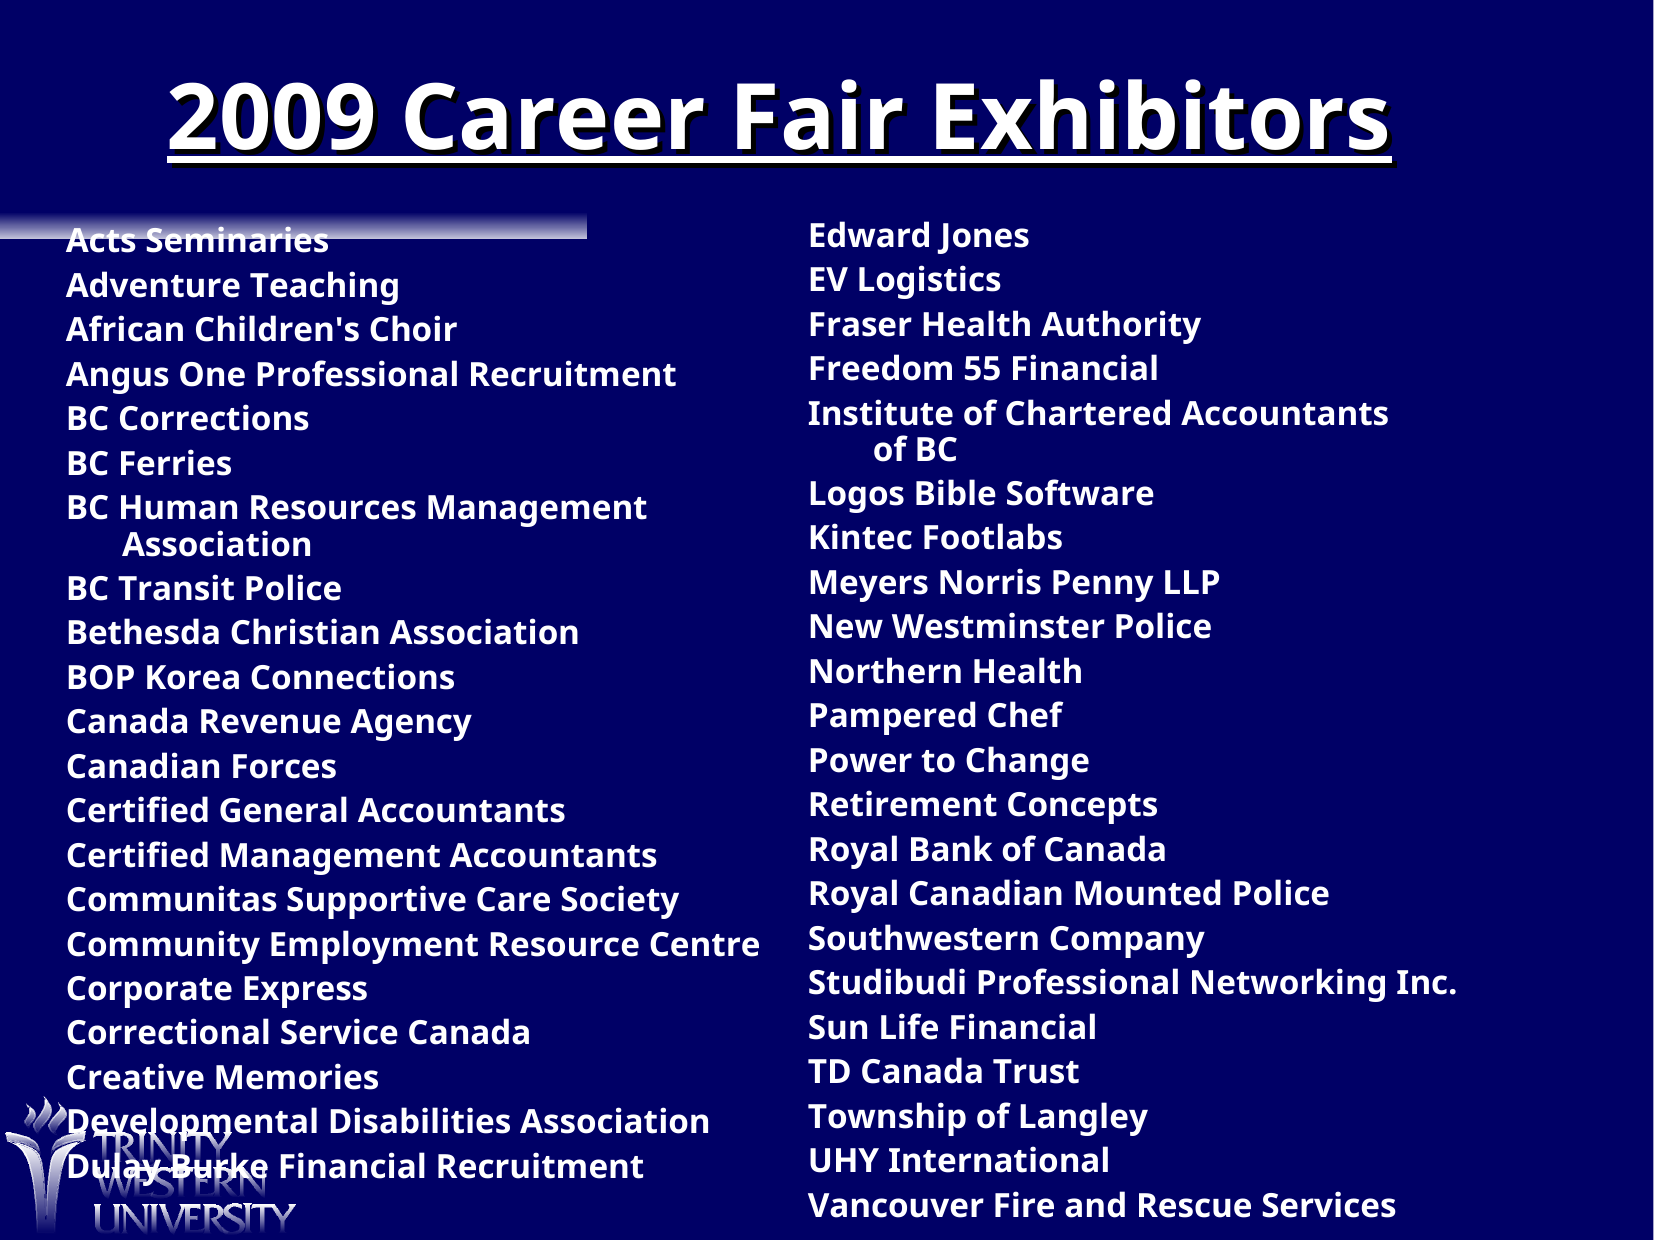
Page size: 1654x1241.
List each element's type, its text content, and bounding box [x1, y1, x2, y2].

title 2009 Career Fair Exhibitors [35, 12, 1524, 216]
list Acts Seminaries Adventure Teaching African Children's Choir Angus One Professional Recruitment BC Corrections BC Ferries BC Human Resources Management Association BC Transit Police Bethesda Christian Association BOP Korea Connections Canada Revenue Agency Canadian Forces Certified General Accountants Certified Management Accountants Communitas Supportive Care Society Community Employment Resource Centre Corporate Express Correctional Service Canada Creative Memories Developmental Disabilities Association Dulay Burke Financial Recruitment [51, 216, 793, 1143]
list Edward Jones EV Logistics Fraser Health Authority Freedom 55 Financial Institute of Chartered Accountants of BC Logos Bible Software Kintec Footlabs Meyers Norris Penny LLP New Westminster Police Northern Health Pampered Chef Power to Change Retirement Concepts Royal Bank of Canada Royal Canadian Mounted Police Southwestern Company Studibudi Professional Networking Inc. Sun Life Financial TD Canada Trust Township of Langley UHY International Vancouver Fire and Rescue Services [793, 210, 1565, 1147]
